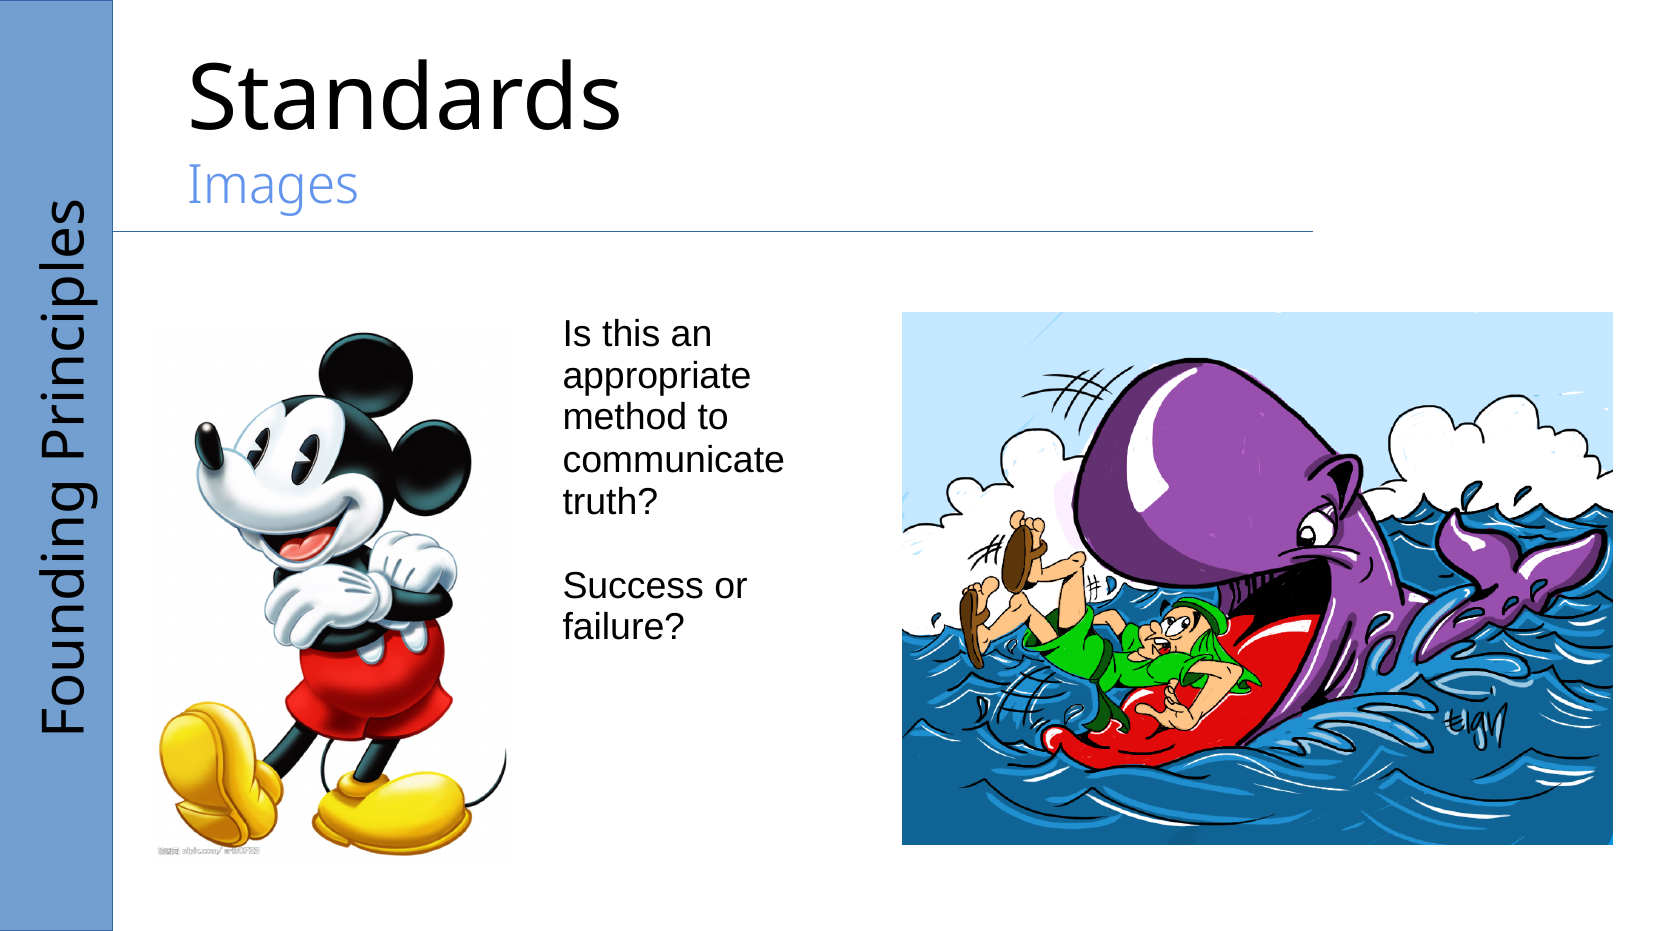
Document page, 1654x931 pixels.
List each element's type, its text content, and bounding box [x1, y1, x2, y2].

title Standards [187, 33, 1571, 125]
title Images [187, 125, 1571, 239]
text_box [0, 0, 113, 931]
subtitle Is this an appropriate method to communicate truth? Success or failure? [562, 312, 863, 863]
picture [150, 324, 515, 863]
picture [902, 312, 1613, 845]
text_box Founding Principles [13, 37, 105, 901]
